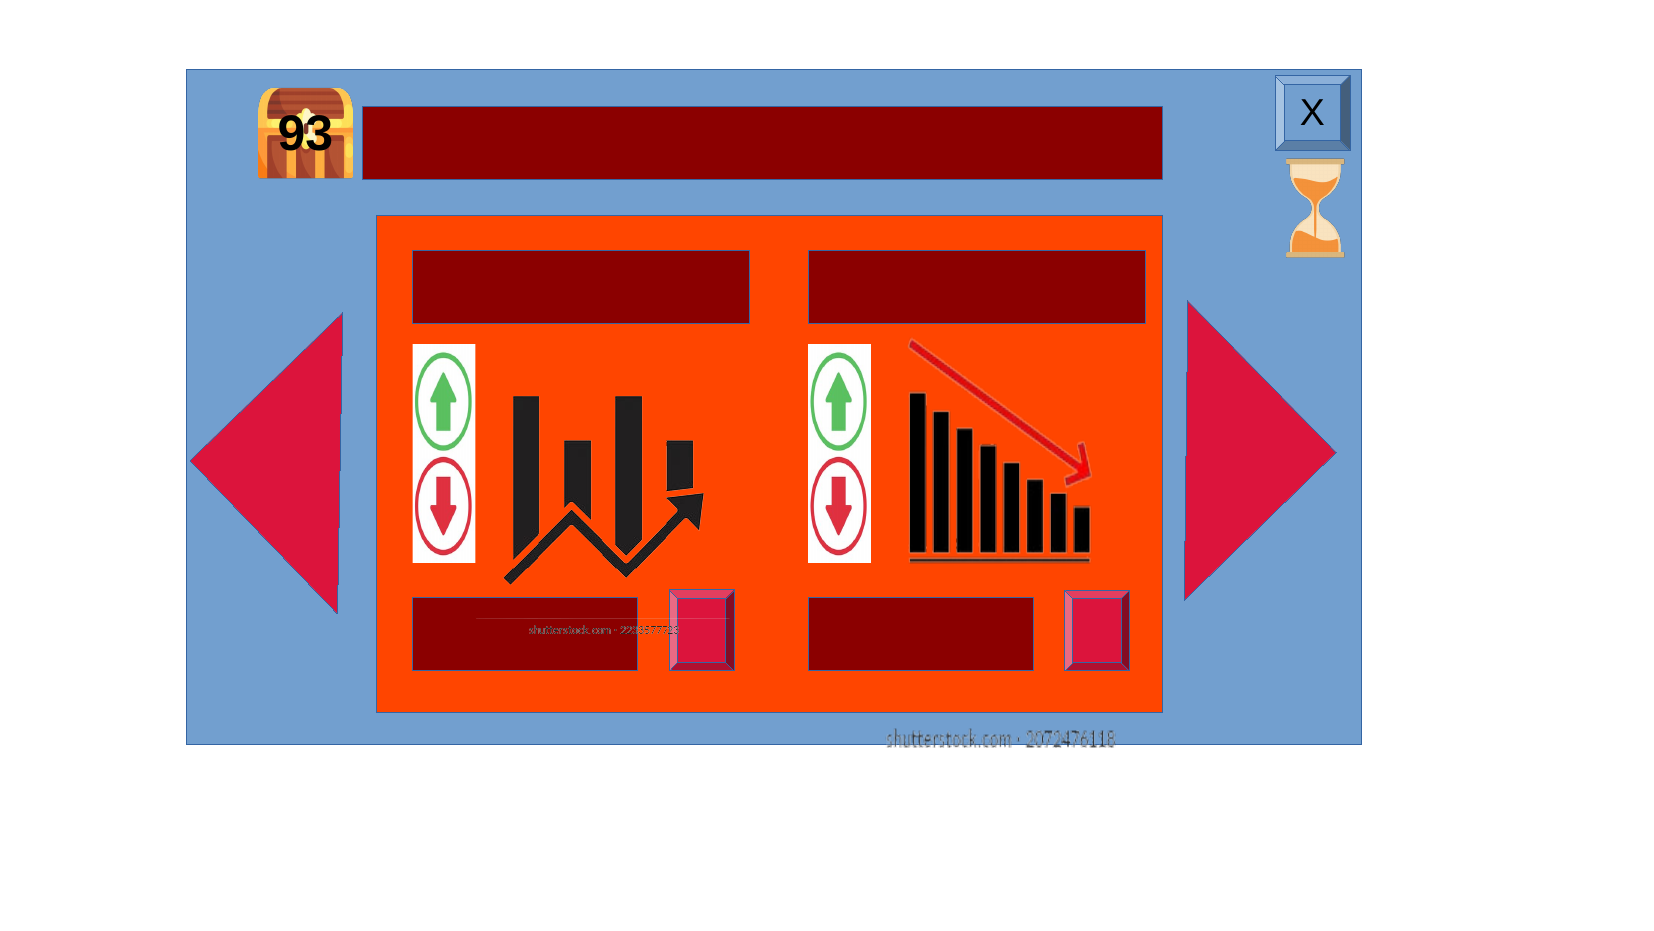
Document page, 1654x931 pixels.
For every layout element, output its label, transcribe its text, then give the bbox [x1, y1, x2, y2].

picture [412, 344, 731, 638]
picture [805, 185, 1195, 758]
text_box X [1285, 85, 1340, 133]
picture [1245, 133, 1390, 278]
text_box [186, 69, 1362, 745]
picture [258, 74, 353, 192]
